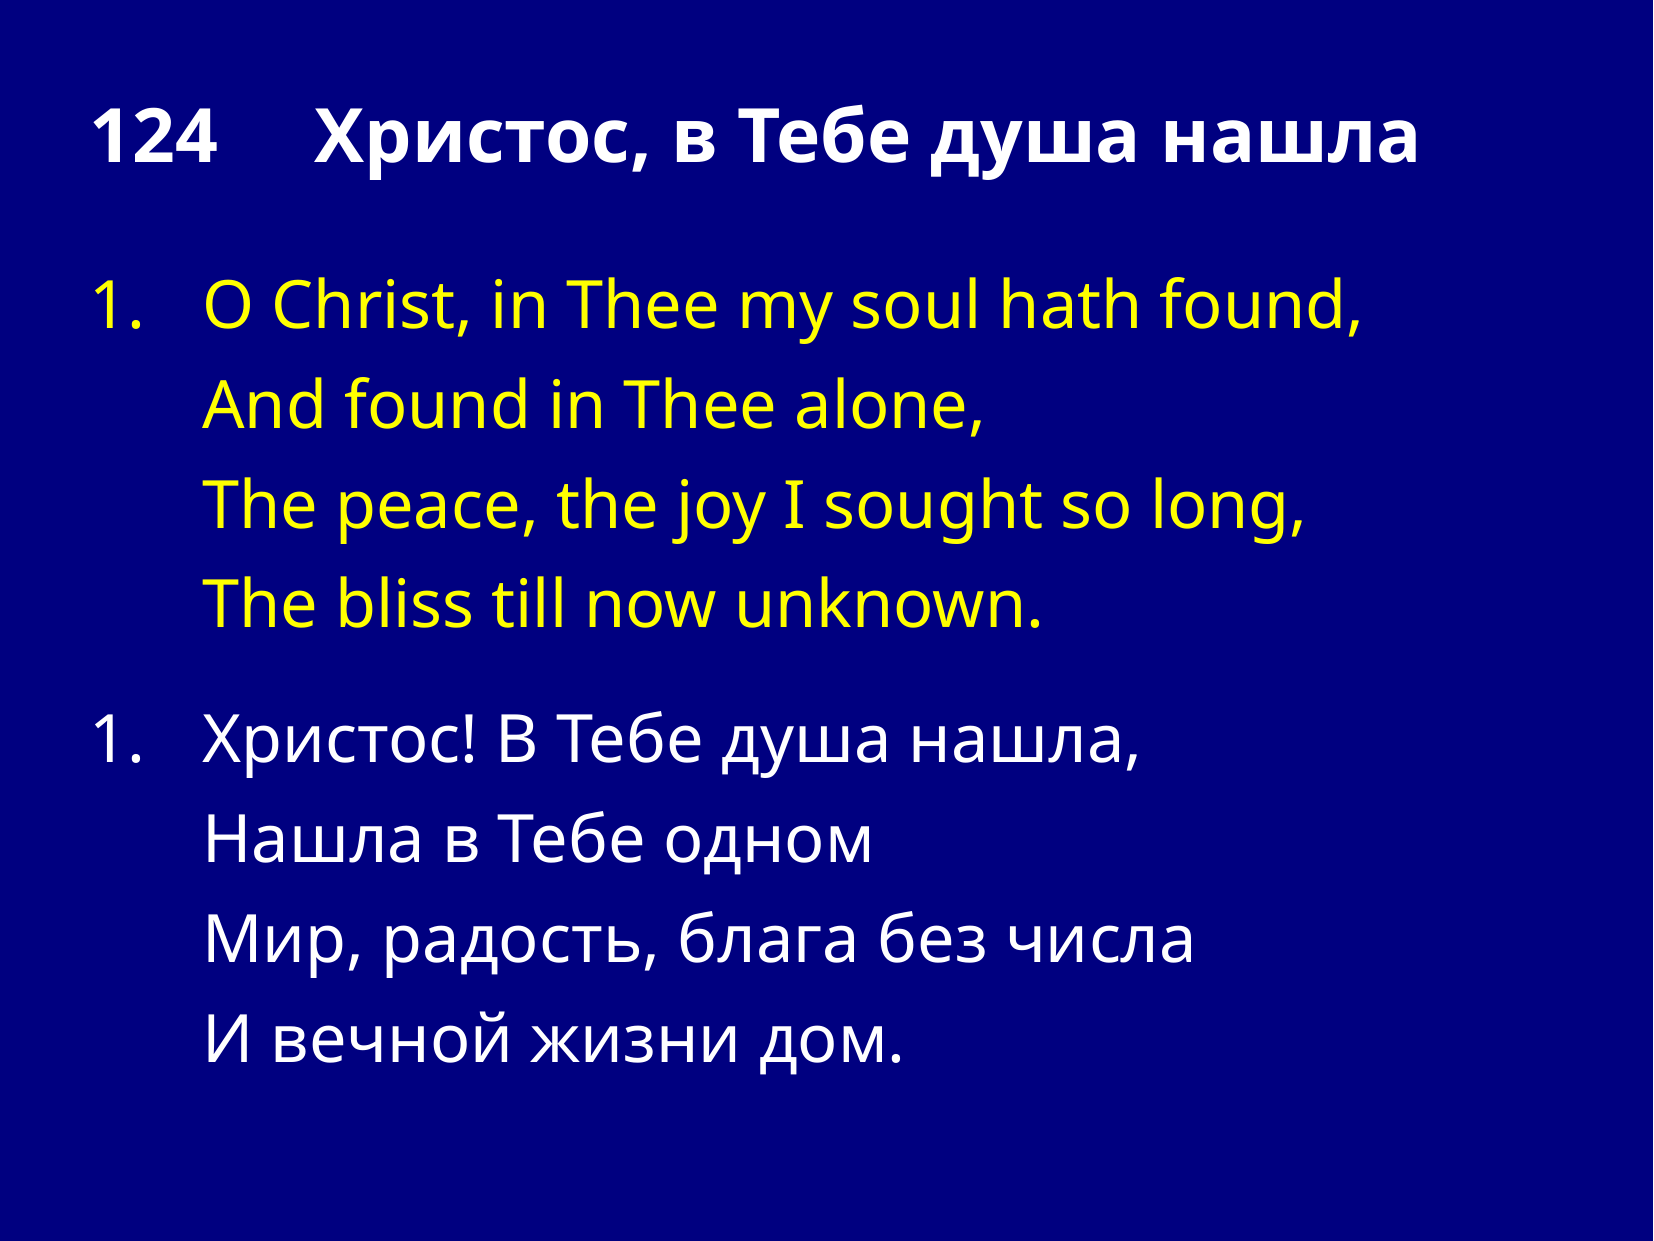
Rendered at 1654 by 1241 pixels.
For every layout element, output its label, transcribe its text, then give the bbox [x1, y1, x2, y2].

text_box 124 Христос, в Тебе душа нашла [75, 75, 1653, 188]
text_box 1. O Christ, in Thee my soul hath found, And found in Thee alone, The peace, the joy I sought so long, The bliss till now unknown. [75, 188, 1576, 638]
text_box 1. Христос! В Тебе душа нашла, Нашла в Тебе одном Мир, радость, блага без числа И вечной жизни дом. [75, 675, 1576, 1163]
